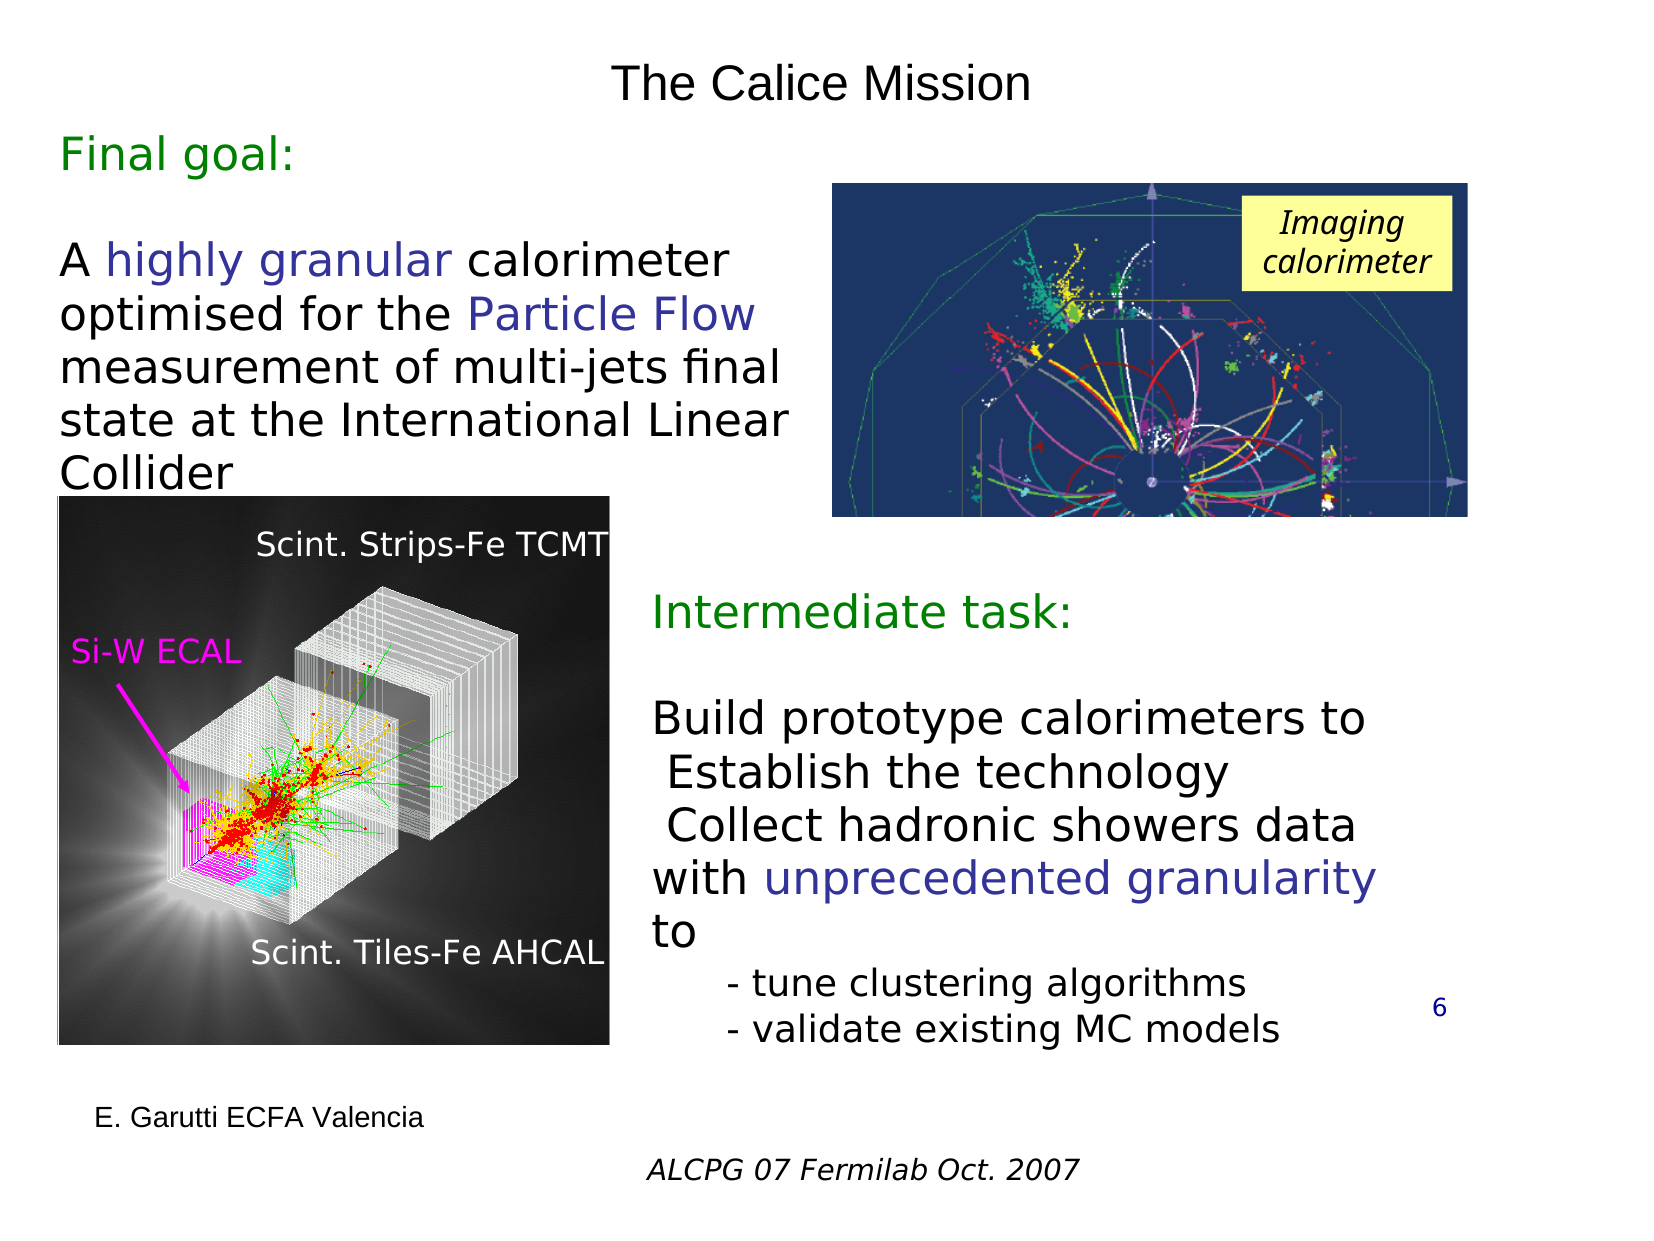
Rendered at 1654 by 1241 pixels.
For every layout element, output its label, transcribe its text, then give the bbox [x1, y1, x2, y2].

text_box Scint. Strips-Fe TCMT [252, 517, 613, 574]
text_box Final goal: A highly granular calorimeter optimised for the Particle Flow measurement of multi-jets final state at the International Linear Collider [44, 119, 839, 509]
text_box Intermediate task: Build prototype calorimeters to Establish the technology Collect hadronic showers data with unprecedented granularity to - tune clustering algorithms - validate existing MC models [636, 578, 1452, 1007]
text_box E. Garutti ECFA Valencia [79, 1093, 443, 1143]
picture [832, 183, 1468, 517]
text_box Imaging calorimeter [1241, 195, 1453, 292]
picture [57, 509, 610, 1045]
text_box The Calice Mission [595, 47, 1069, 121]
text_box Si-W ECAL [57, 625, 256, 681]
text_box Scint. Tiles-Fe AHCAL [246, 925, 610, 982]
text_box <number> [1387, 985, 1463, 1038]
